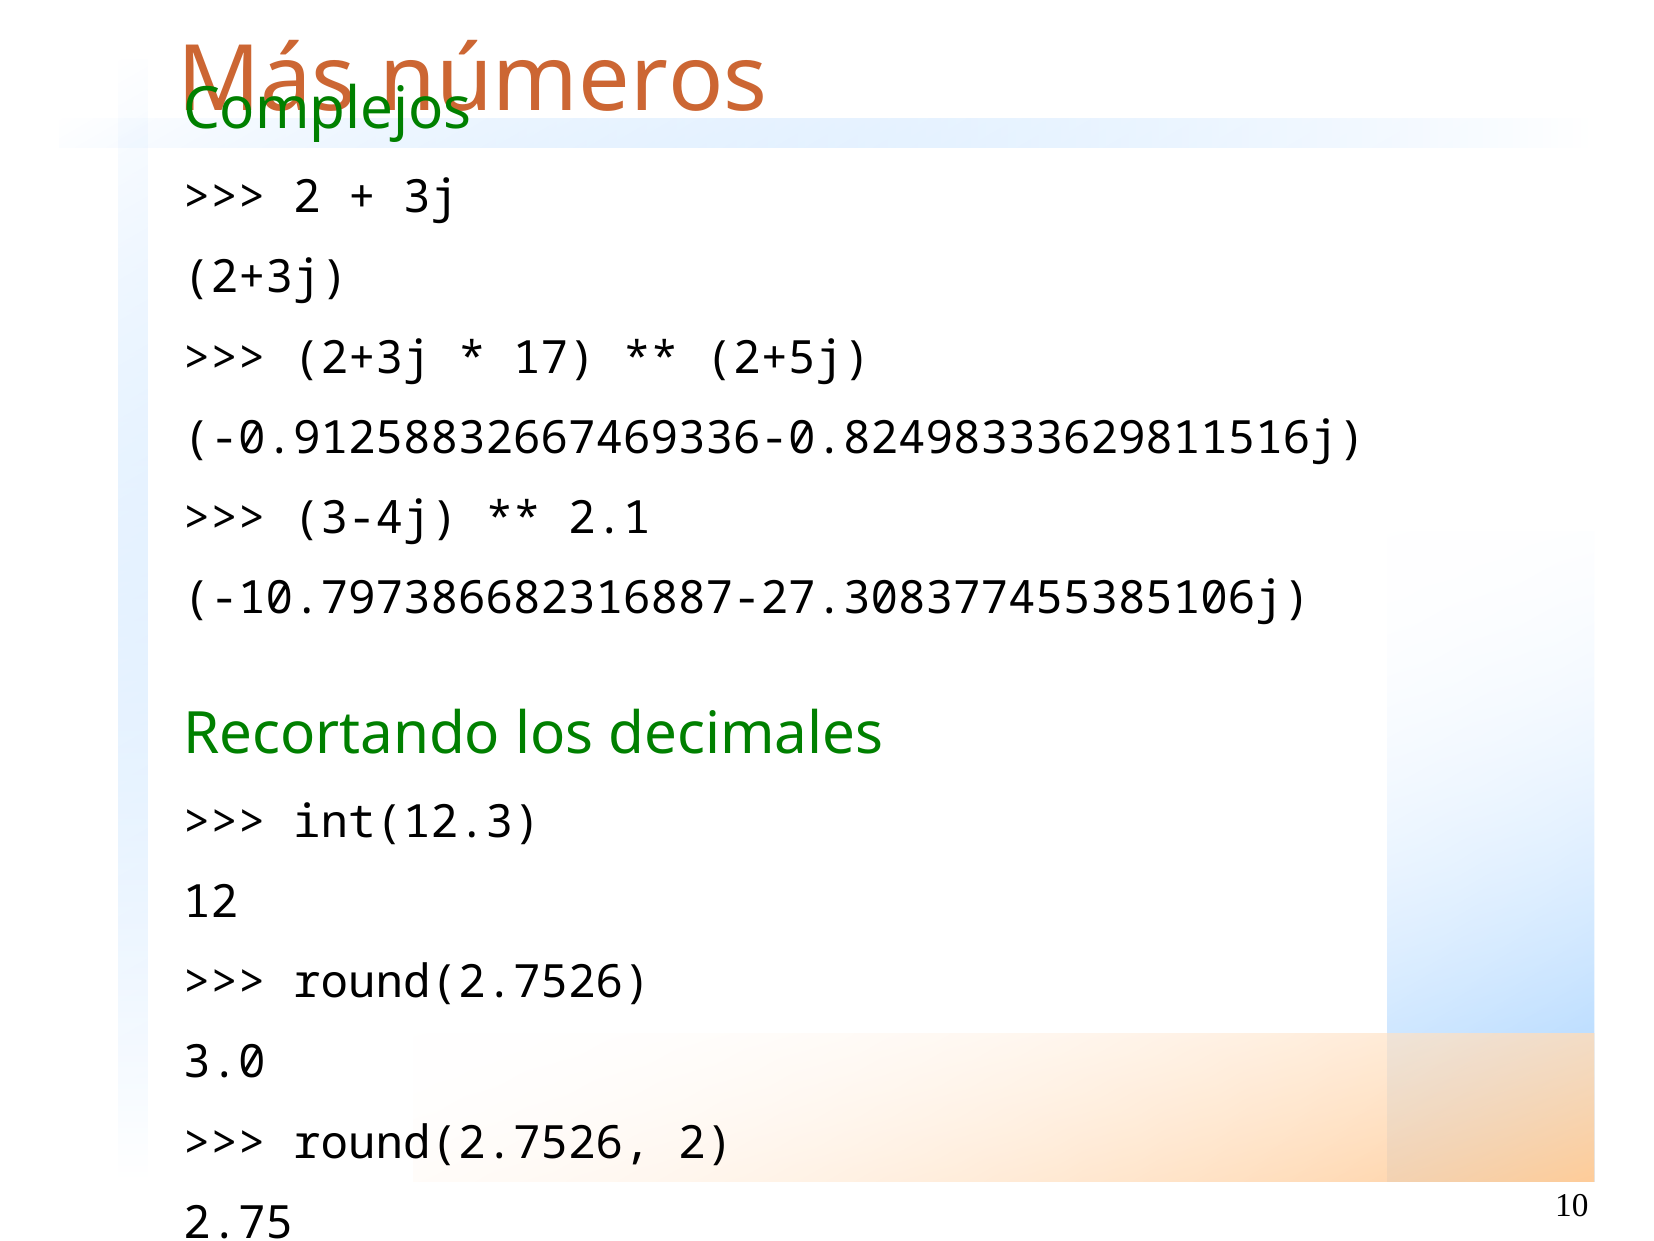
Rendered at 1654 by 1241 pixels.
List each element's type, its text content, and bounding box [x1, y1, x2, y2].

title Más números [177, 0, 1595, 147]
text_box Complejos >>> 2 + 3j (2+3j) >>> (2+3j * 17) ** (2+5j) (-0.91258832667469336-0.82498333629811516j) >>> (3-4j) ** 2.1 (-10.797386682316887-27.308377455385106j) Recortando los decimales >>> int(12.3) 12 >>> round(2.7526) 3.0 >>> round(2.7526, 2) 2.75 [147, 147, 1595, 1171]
